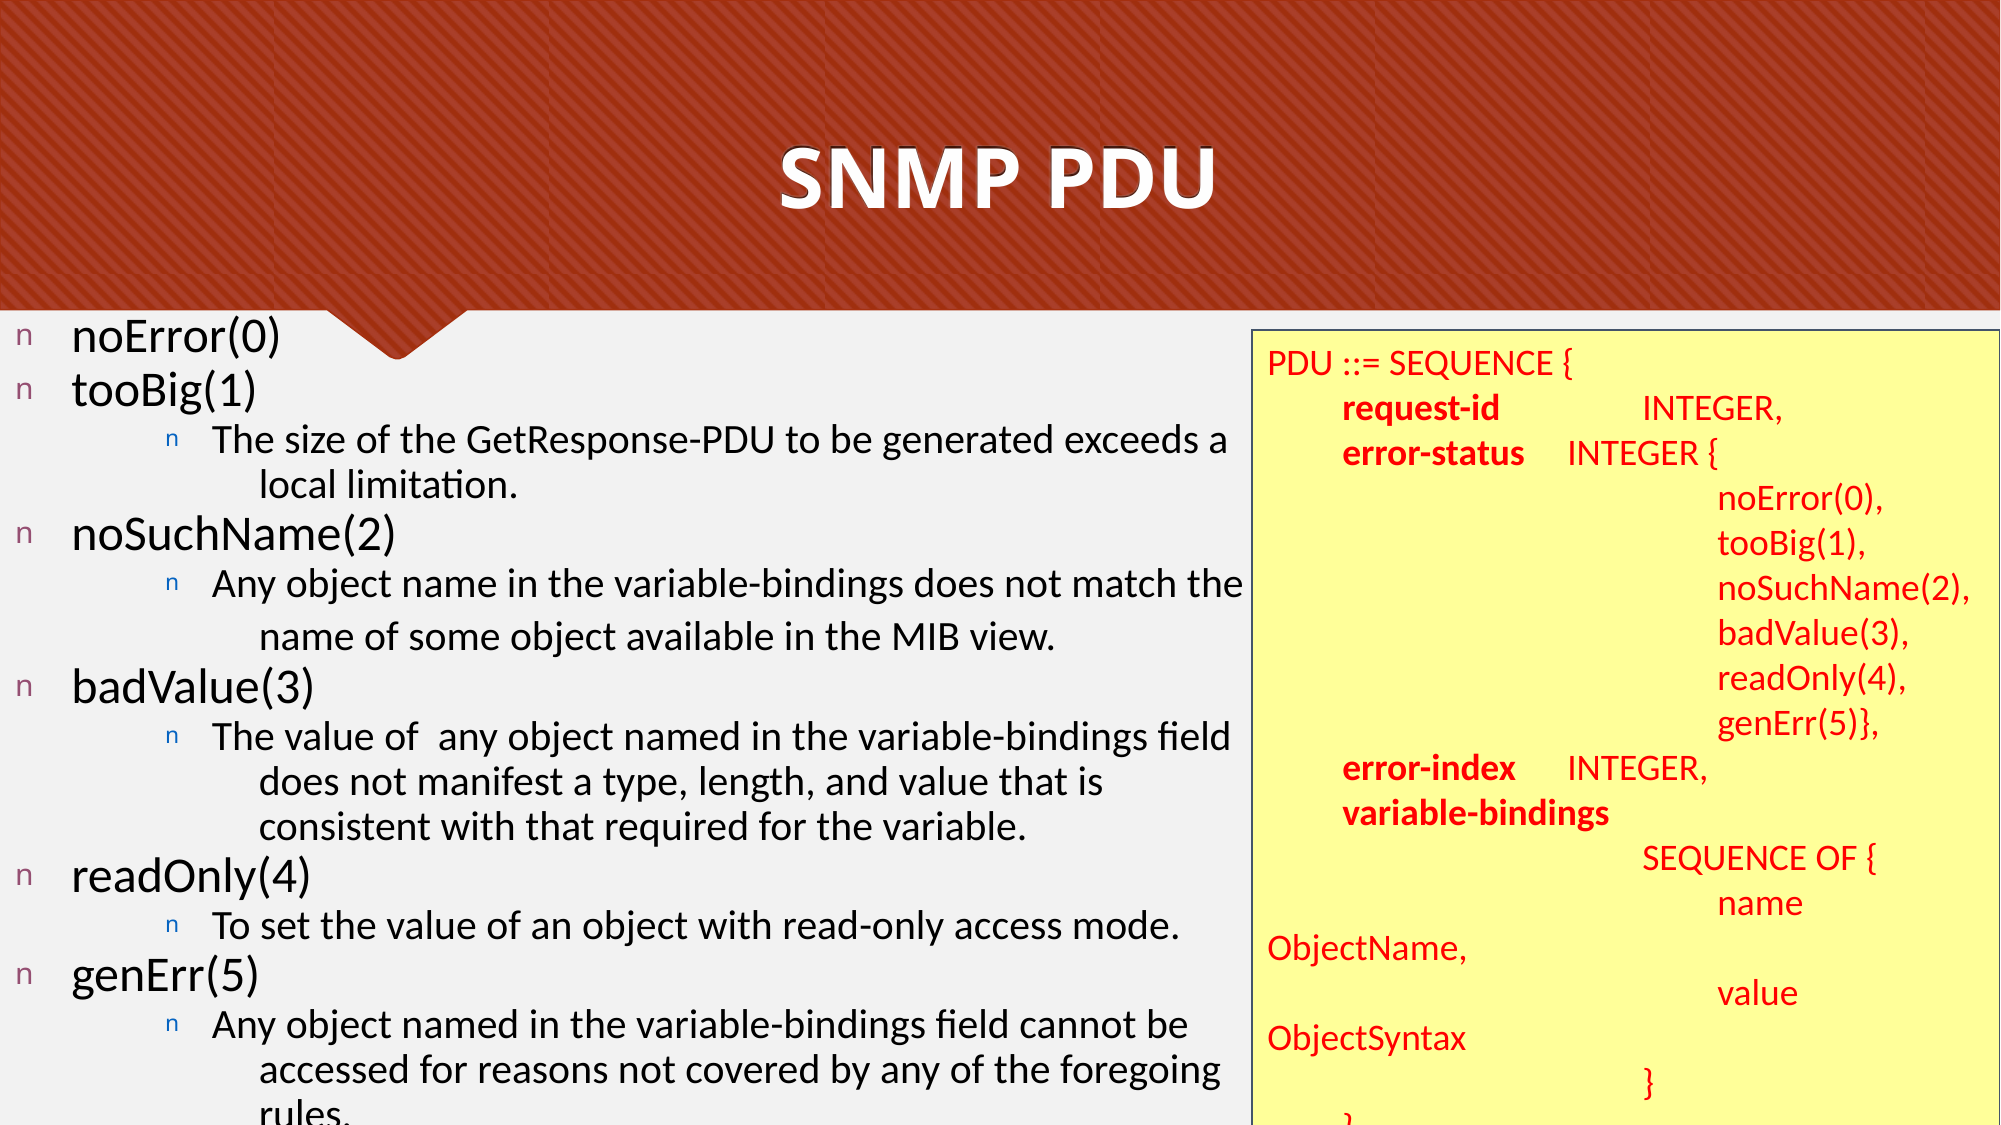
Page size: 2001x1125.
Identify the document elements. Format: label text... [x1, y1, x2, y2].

text_box noError(0) tooBig(1) The size of the GetResponse-PDU to be generated exceeds a local limitation. noSuchName(2) Any object name in the variable-bindings does not match the name of some object available in the MIB view. badValue(3) The value of any object named in the variable-bindings field does not manifest a type, length, and value that is consistent with that required for the variable. readOnly(4) To set the value of an object with read-only access mode. genErr(5) Any object named in the variable-bindings field cannot be accessed for reasons not covered by any of the foregoing rules. [0, 302, 1278, 1125]
title SNMP PDU [132, 73, 1868, 233]
text_box PDU ::= SEQUENCE { request-id INTEGER, error-status INTEGER { noError(0), tooBig(1), noSuchName(2), badValue(3), readOnly(4), genErr(5)}, error-index INTEGER, variable-bindings SEQUENCE OF { name ObjectName, value ObjectSyntax } } [1278, 330, 2000, 1125]
